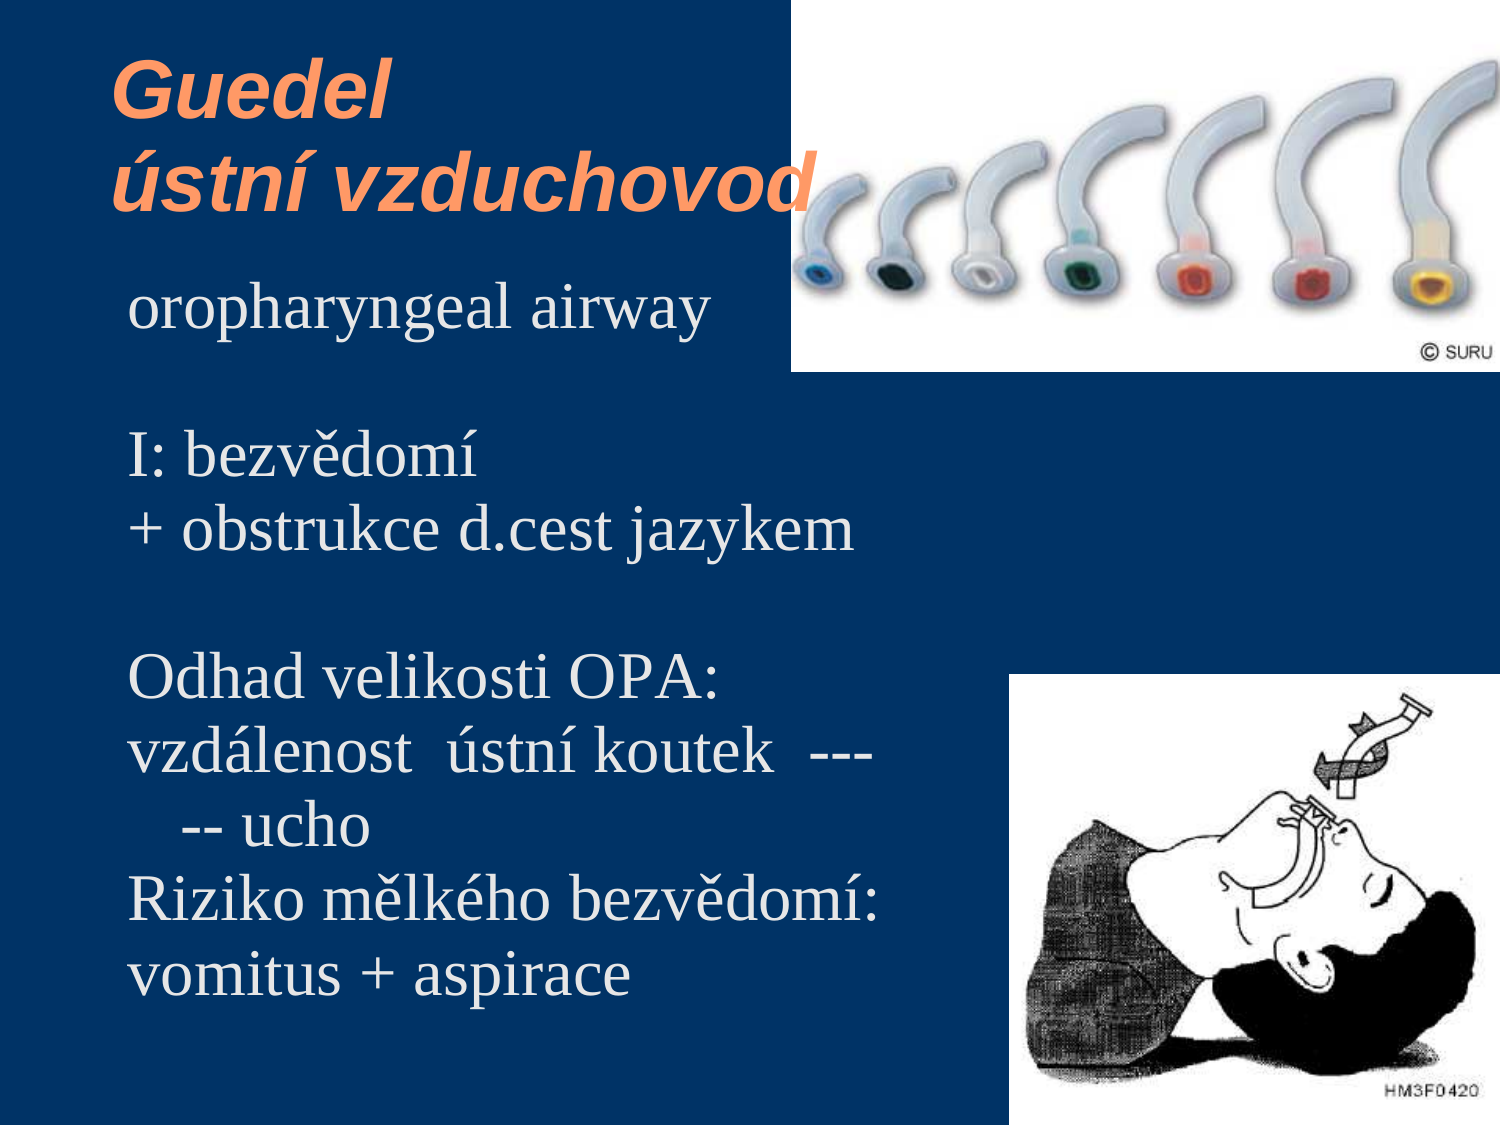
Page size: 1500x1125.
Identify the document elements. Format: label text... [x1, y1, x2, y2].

picture [1009, 674, 1500, 1125]
title Guedel ústní vzduchovod [110, 35, 1123, 236]
list oropharyngeal airway I: bezvědomí + obstrukce d.cest jazykem Odhad velikosti OPA: vzdálenost ústní koutek --- -- ucho Riziko mělkého bezvědomí: vomitus + aspirace [110, 268, 1329, 1069]
picture [791, 0, 1500, 372]
